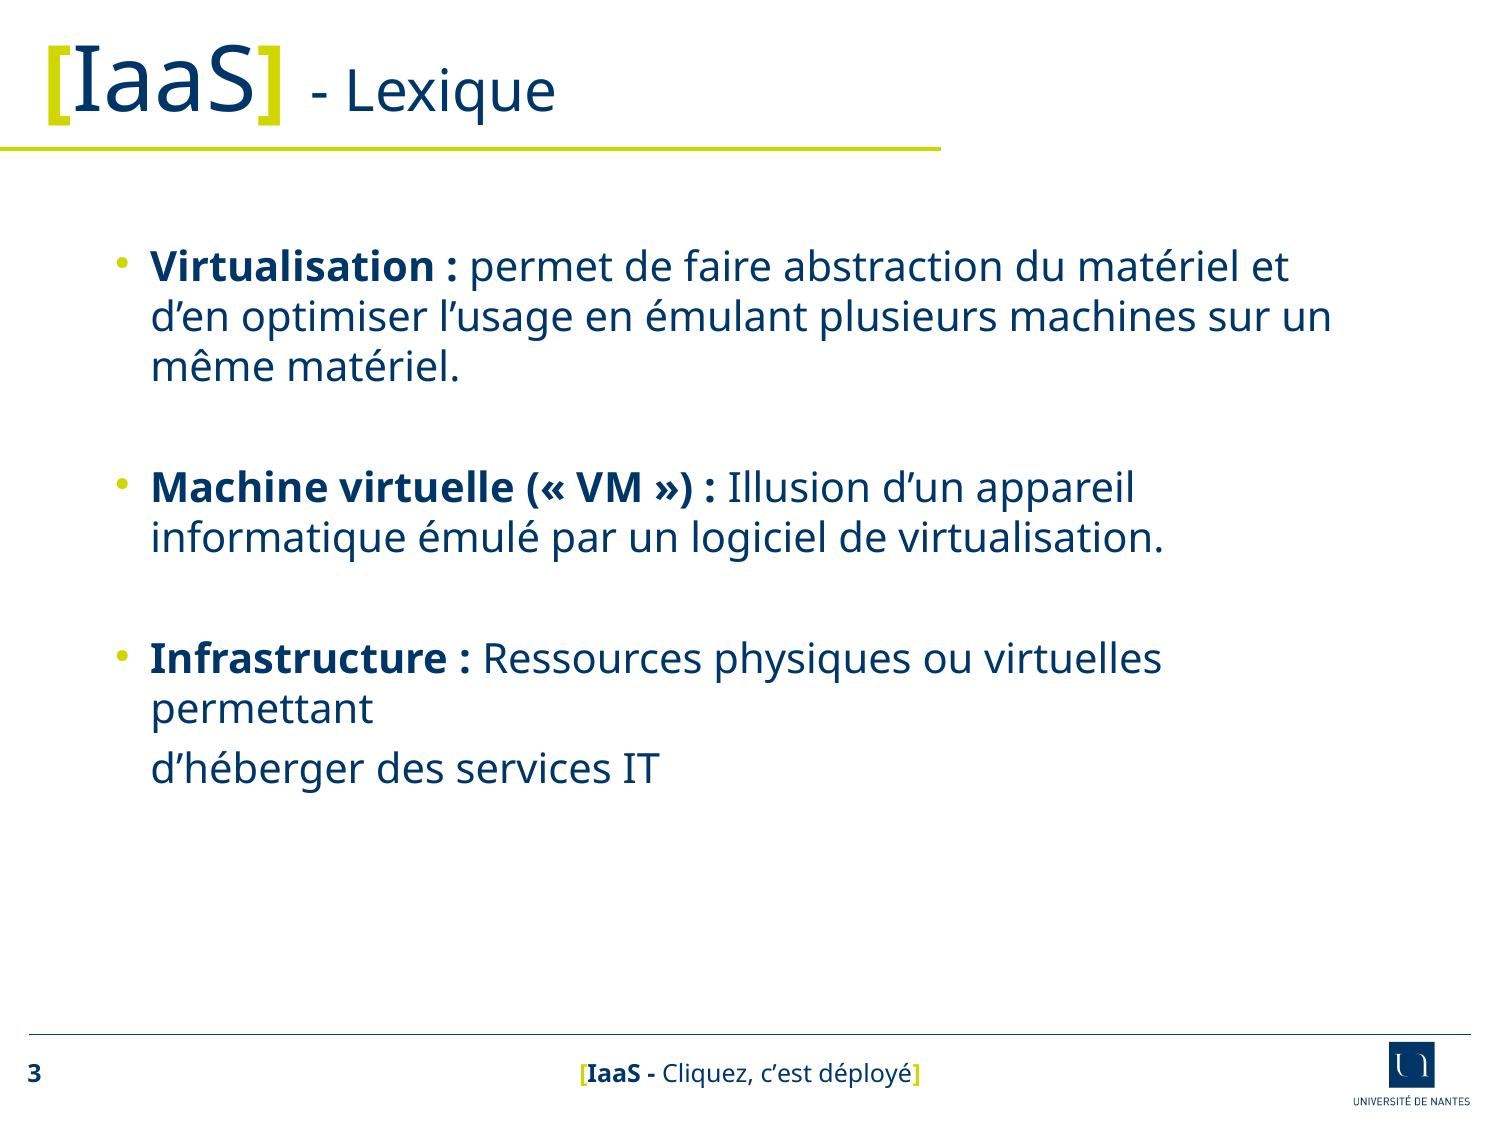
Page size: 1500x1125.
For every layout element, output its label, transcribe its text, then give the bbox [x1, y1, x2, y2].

list Virtualisation : permet de faire abstraction du matériel et d’en optimiser l’usage en émulant plusieurs machines sur un même matériel. Machine virtuelle (« VM ») : Illusion d’un appareil informatique émulé par un logiciel de virtualisation. Infrastructure : Ressources physiques ou virtuelles permettant d’héberger des services IT [100, 231, 1353, 976]
text_box [IaaS - Cliquez, c’est déployé] [0, 1042, 1500, 1103]
list [IaaS] - Lexique [27, 0, 1348, 149]
